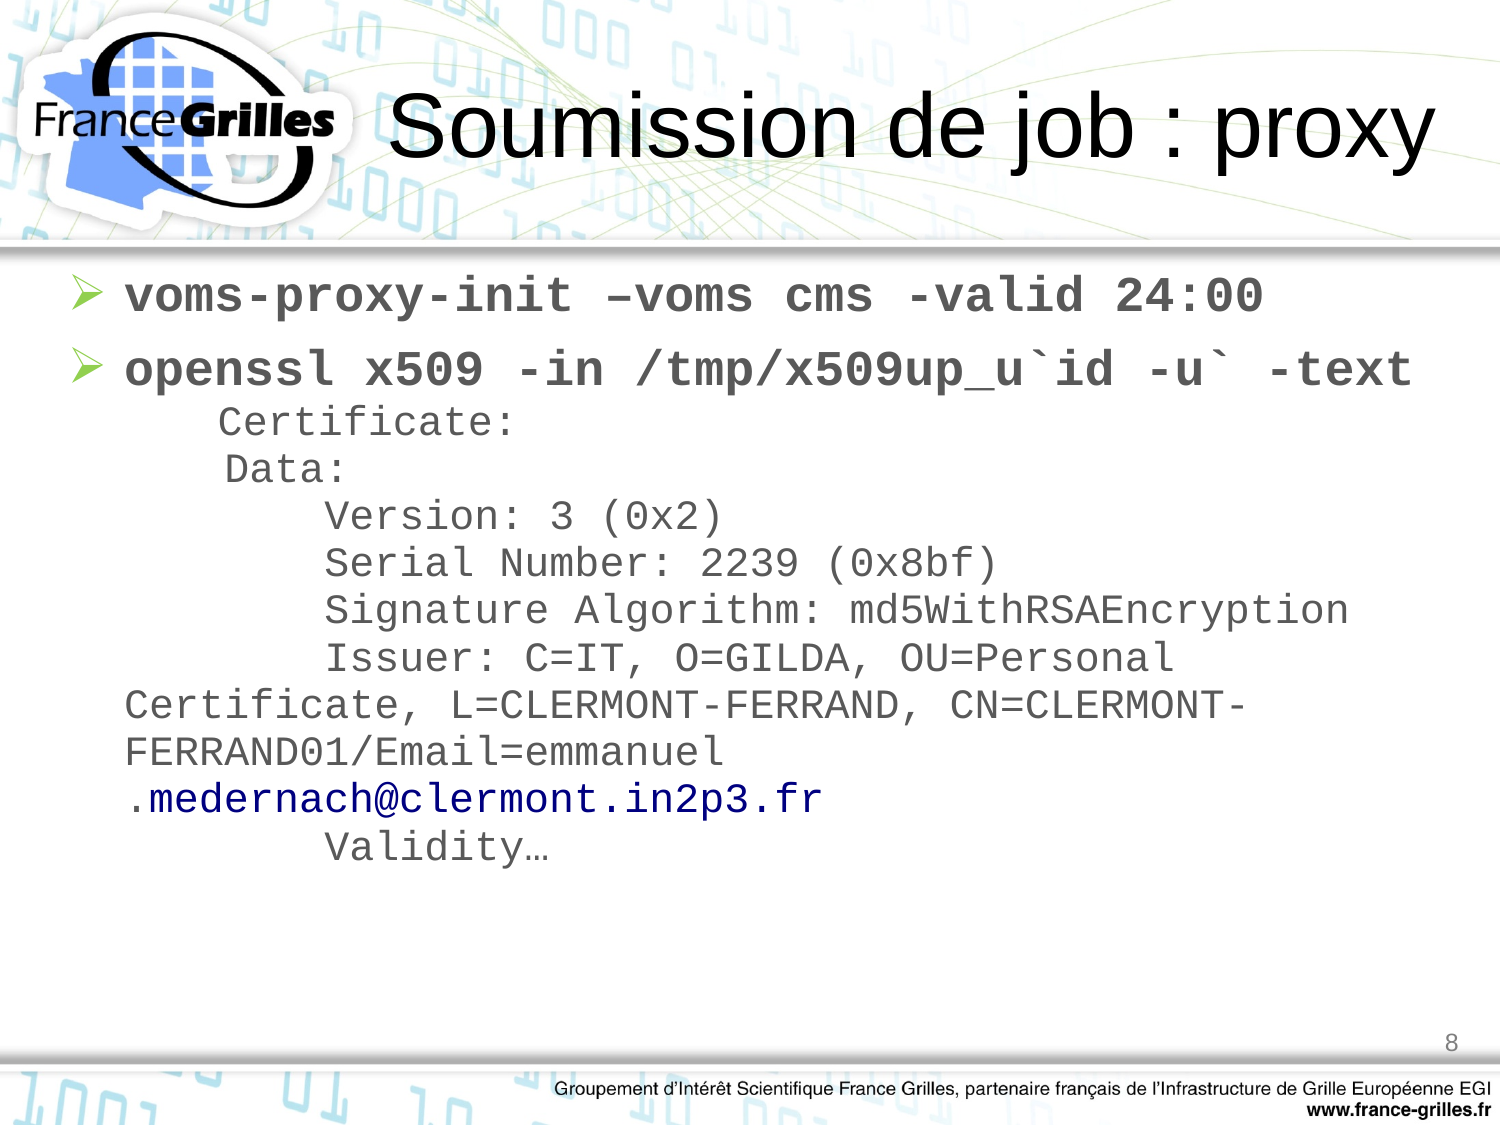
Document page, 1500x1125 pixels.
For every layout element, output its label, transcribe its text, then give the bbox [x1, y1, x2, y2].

list voms-proxy-init –voms cms -valid 24:00 openssl x509 -in /tmp/x509up_u`id -u` -text Certificate: Data: Version: 3 (0x2) Serial Number: 2239 (0x8bf) Signature Algorithm: md5WithRSAEncryption Issuer: C=IT, O=GILDA, OU=Personal Certificate, L=CLERMONT-FERRAND, CN=CLERMONT-FERRAND01/Email=emmanuel .medernach@clermont.in2p3.fr Validity… [53, 262, 1459, 1024]
picture [0, 0, 1500, 1125]
title Soumission de job : proxy [372, 7, 1459, 244]
